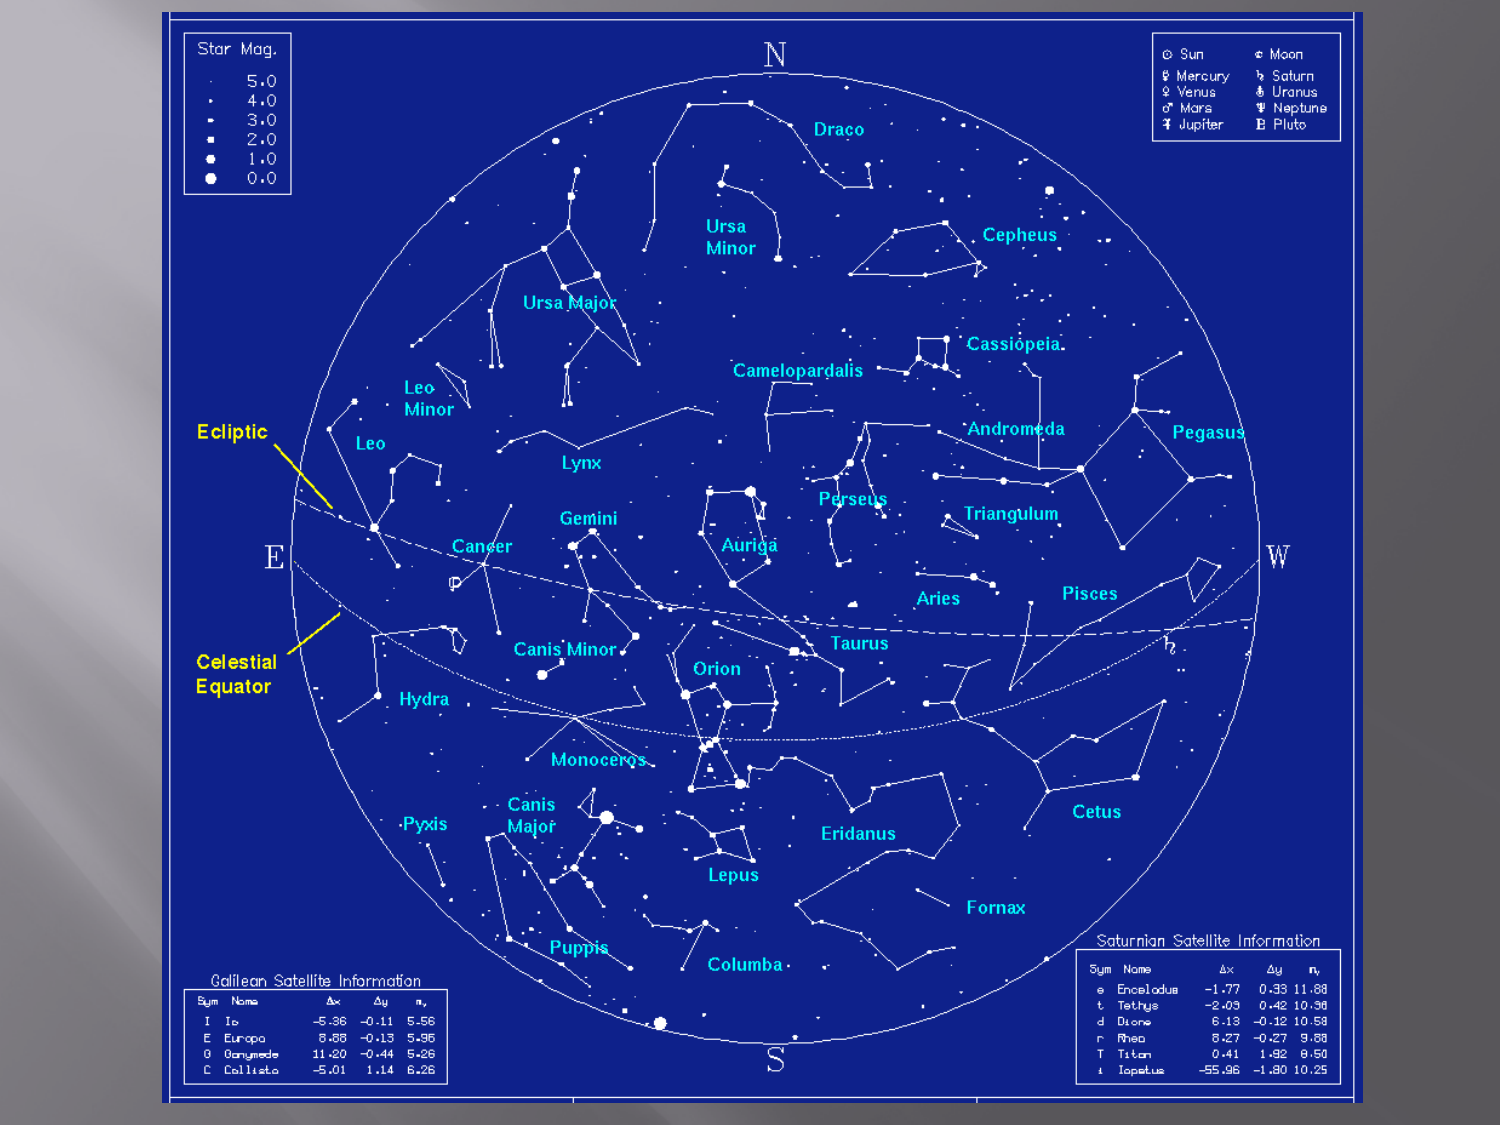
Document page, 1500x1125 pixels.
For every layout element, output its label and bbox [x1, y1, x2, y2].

picture [162, 12, 1363, 1103]
